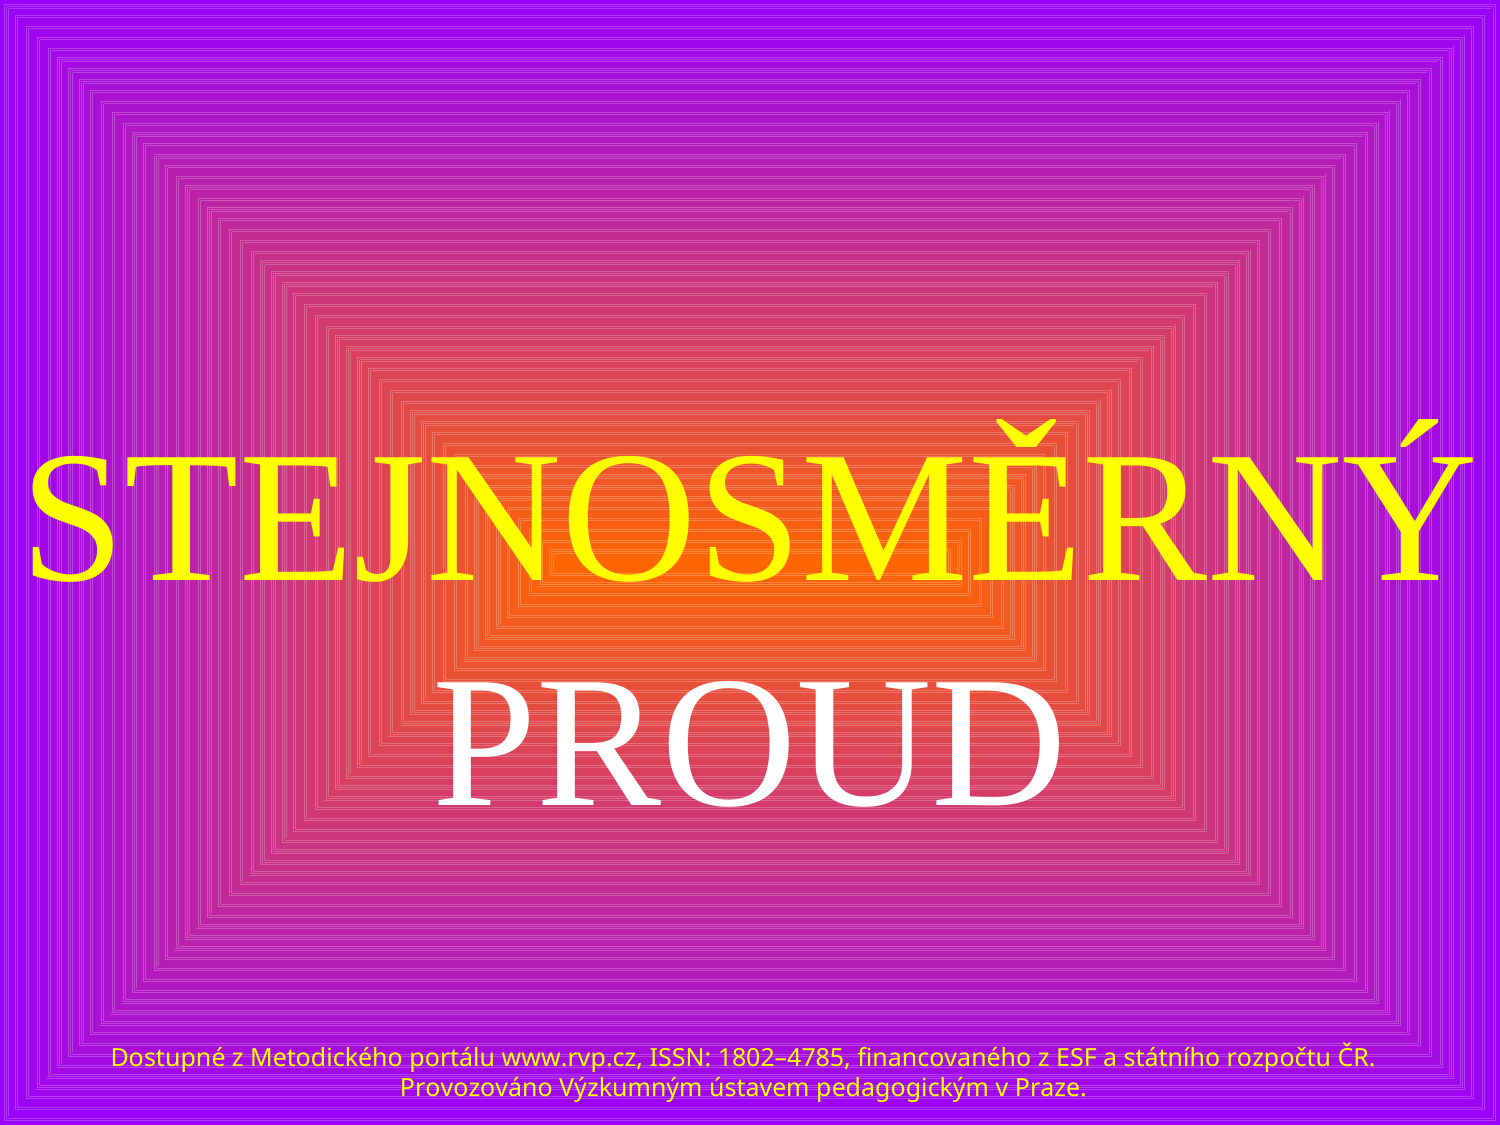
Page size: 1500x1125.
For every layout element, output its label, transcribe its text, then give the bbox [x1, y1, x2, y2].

text_box STEJNOSMĚRNÝ PROUD [0, 385, 1500, 851]
text_box Dostupné z Metodického portálu www.rvp.cz, ISSN: 1802–4785, financovaného z ESF a státního rozpočtu ČR. Provozováno Výzkumným ústavem pedagogickým v Praze. [35, 1041, 1454, 1102]
